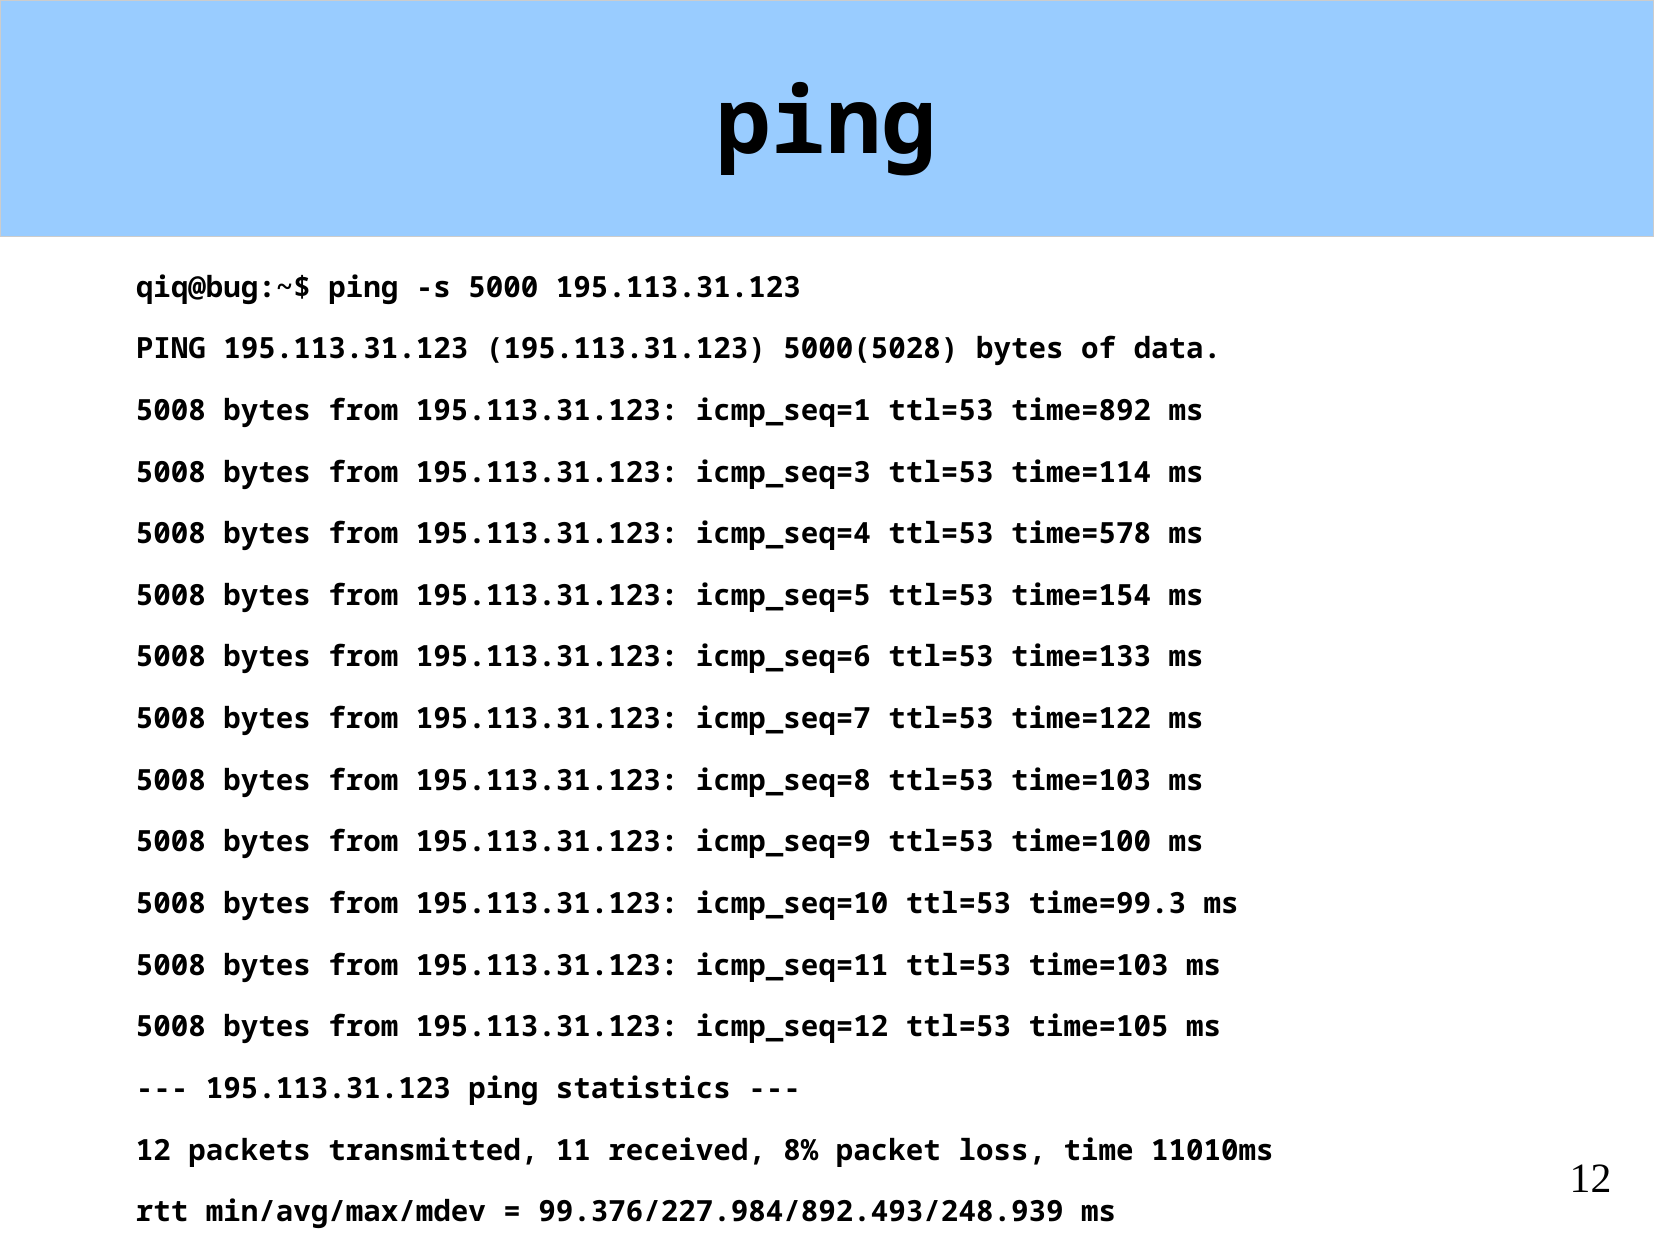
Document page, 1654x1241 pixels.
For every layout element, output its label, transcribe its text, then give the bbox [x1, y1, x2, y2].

list qiq@bug:~$ ping -s 5000 195.113.31.123 PING 195.113.31.123 (195.113.31.123) 5000(5028) bytes of data. 5008 bytes from 195.113.31.123: icmp_seq=1 ttl=53 time=892 ms 5008 bytes from 195.113.31.123: icmp_seq=3 ttl=53 time=114 ms 5008 bytes from 195.113.31.123: icmp_seq=4 ttl=53 time=578 ms 5008 bytes from 195.113.31.123: icmp_seq=5 ttl=53 time=154 ms 5008 bytes from 195.113.31.123: icmp_seq=6 ttl=53 time=133 ms 5008 bytes from 195.113.31.123: icmp_seq=7 ttl=53 time=122 ms 5008 bytes from 195.113.31.123: icmp_seq=8 ttl=53 time=103 ms 5008 bytes from 195.113.31.123: icmp_seq=9 ttl=53 time=100 ms 5008 bytes from 195.113.31.123: icmp_seq=10 ttl=53 time=99.3 ms 5008 bytes from 195.113.31.123: icmp_seq=11 ttl=53 time=103 ms 5008 bytes from 195.113.31.123: icmp_seq=12 ttl=53 time=105 ms --- 195.113.31.123 ping statistics --- 12 packets transmitted, 11 received, 8% packet loss, time 11010ms rtt min/avg/max/mdev = 99.376/227.984/892.493/248.939 ms [118, 265, 1536, 1207]
title ping [0, 0, 1654, 237]
